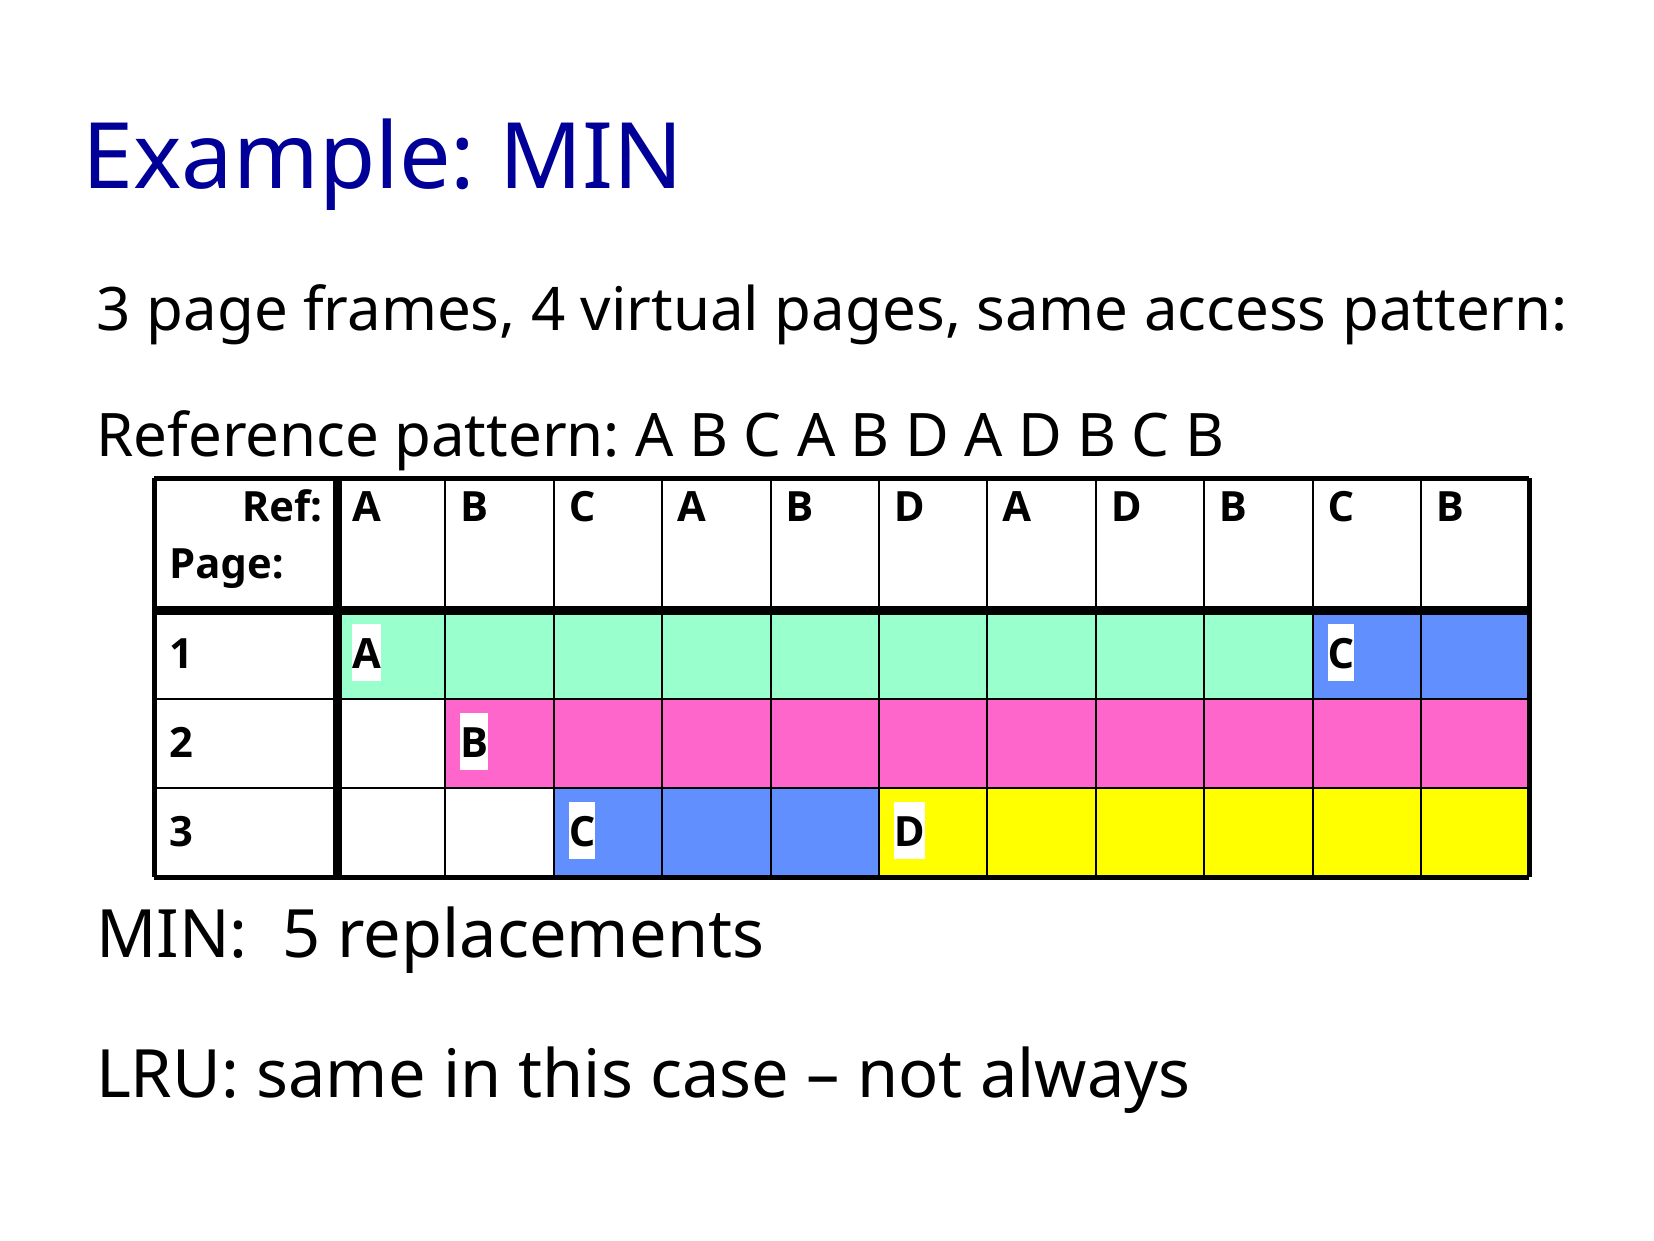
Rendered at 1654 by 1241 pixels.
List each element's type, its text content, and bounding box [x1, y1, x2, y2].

text_box [772, 789, 878, 875]
text_box B [446, 700, 553, 787]
text_box D [880, 789, 986, 875]
text_box 3 [157, 789, 333, 875]
text_box D [1097, 481, 1203, 606]
text_box [663, 789, 770, 875]
text_box B [1205, 481, 1312, 606]
text_box [1097, 789, 1203, 875]
text_box [555, 615, 661, 698]
text_box C [1314, 481, 1420, 606]
text_box [446, 615, 553, 698]
text_box Ref: Page: [157, 481, 333, 606]
text_box B [772, 481, 878, 606]
text_box C [1314, 615, 1420, 698]
text_box [663, 700, 770, 787]
text_box [772, 615, 878, 698]
text_box [1097, 700, 1203, 787]
list 3 page frames, 4 virtual pages, same access pattern: Reference pattern: A B C A B D A D B C B [64, 270, 1576, 479]
list MIN: 5 replacements LRU: same in this case – not always [60, 890, 1571, 1146]
text_box [1422, 615, 1527, 698]
text_box [1205, 700, 1312, 787]
text_box 2 [157, 700, 333, 787]
text_box [1314, 789, 1420, 875]
text_box [1422, 700, 1527, 787]
text_box [988, 789, 1095, 875]
text_box D [880, 481, 986, 606]
text_box [1205, 789, 1312, 875]
text_box [880, 615, 986, 698]
text_box [1314, 700, 1420, 787]
text_box [555, 700, 661, 787]
text_box [988, 700, 1095, 787]
text_box C [555, 481, 661, 606]
text_box [772, 700, 878, 787]
text_box [663, 615, 770, 698]
text_box A [342, 615, 444, 698]
text_box B [1422, 481, 1527, 606]
text_box [988, 615, 1095, 698]
text_box [1205, 615, 1312, 698]
text_box C [555, 789, 661, 875]
text_box A [342, 481, 444, 606]
text_box [1097, 615, 1203, 698]
text_box 1 [157, 615, 333, 698]
text_box [1422, 789, 1527, 875]
text_box A [663, 481, 770, 606]
text_box [880, 700, 986, 787]
text_box B [446, 481, 553, 606]
text_box A [988, 481, 1095, 606]
title Example: MIN [82, 49, 1571, 257]
